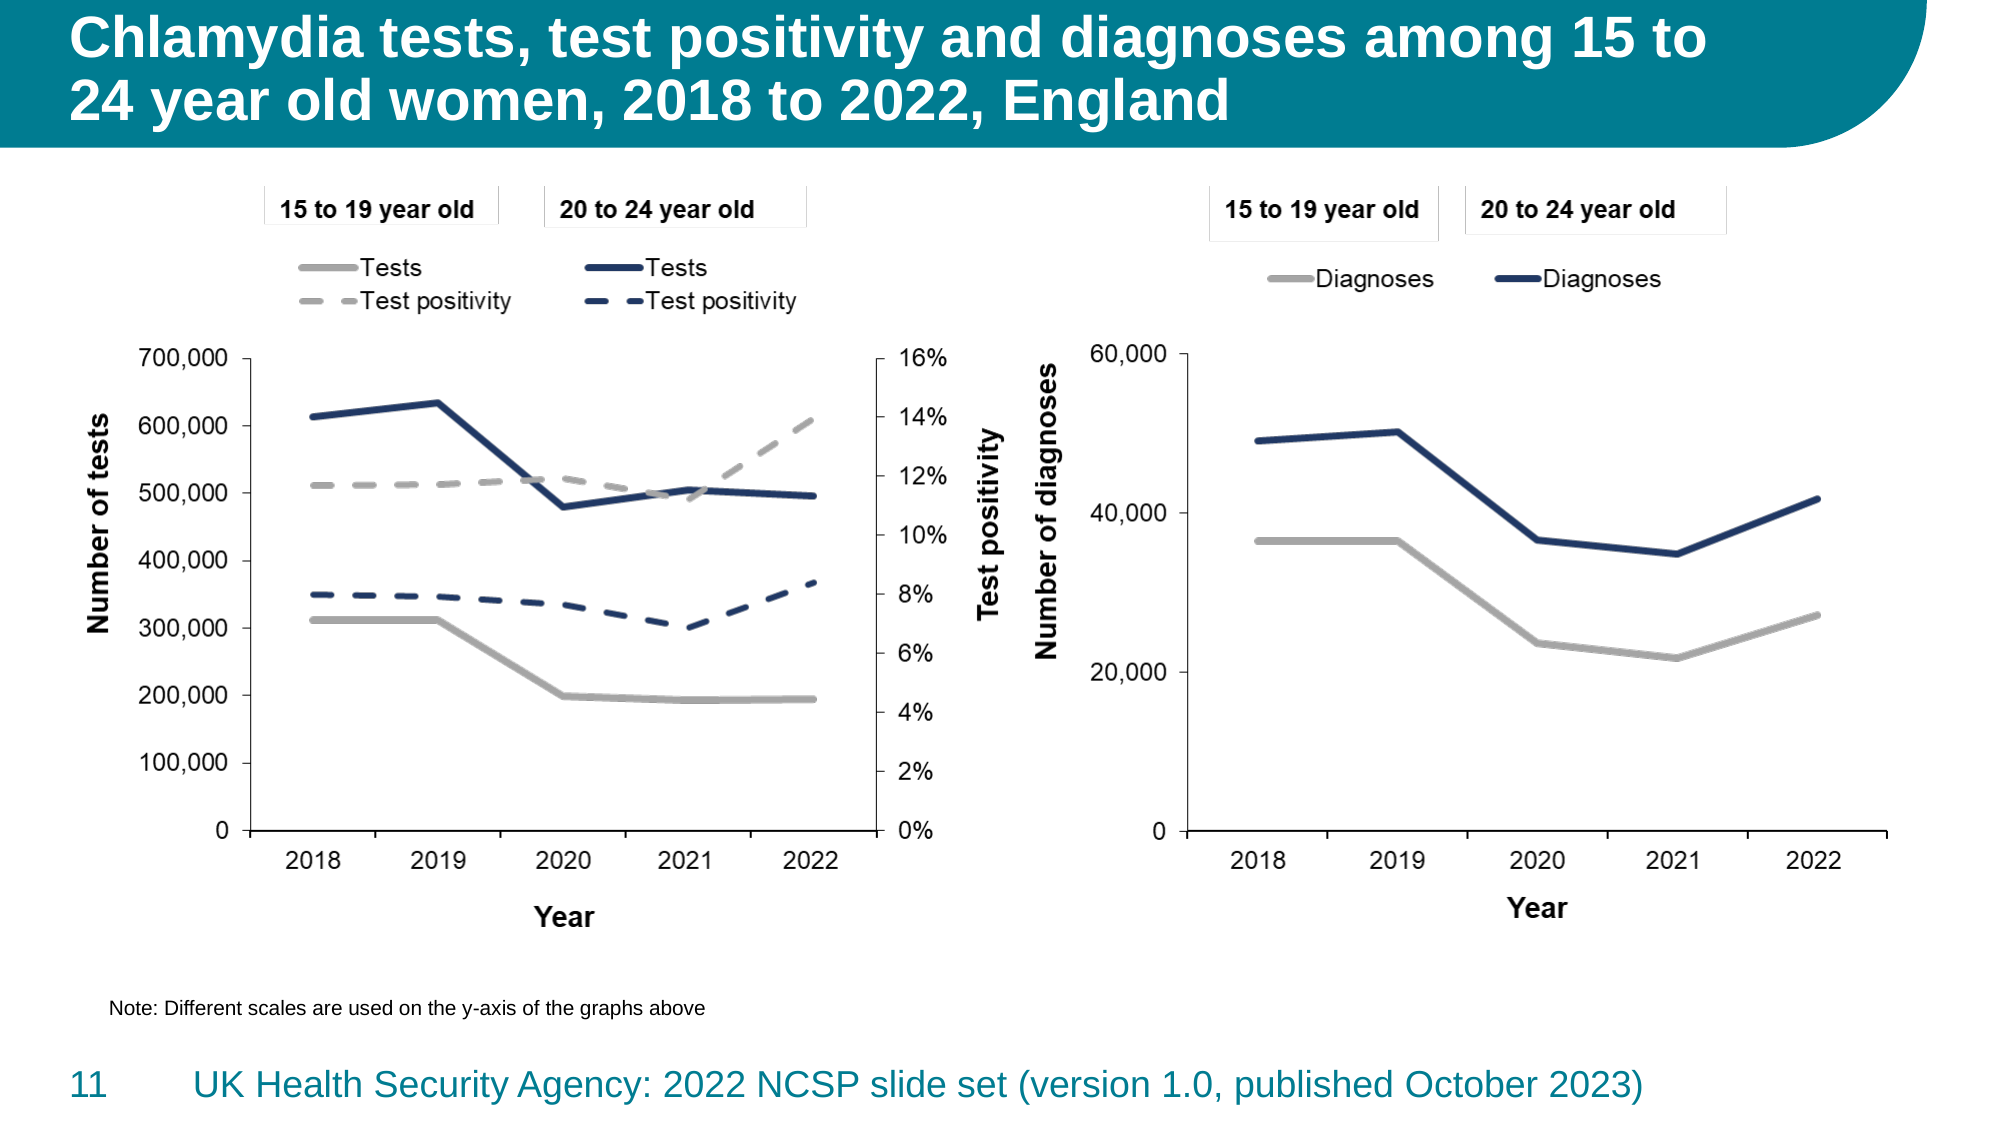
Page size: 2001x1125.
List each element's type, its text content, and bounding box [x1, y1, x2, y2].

text_box Note: Different scales are used on the y-axis of the graphs above [90, 987, 729, 1053]
text_box [54, 1053, 152, 1112]
picture [77, 186, 1923, 939]
title Chlamydia tests, test positivity and diagnoses among 15 to 24 year old women, 2018 to 2022, England [54, 0, 1780, 134]
text_box UK Health Security Agency: 2022 NCSP slide set (version 1.0, published October 2023) [177, 1053, 1820, 1113]
